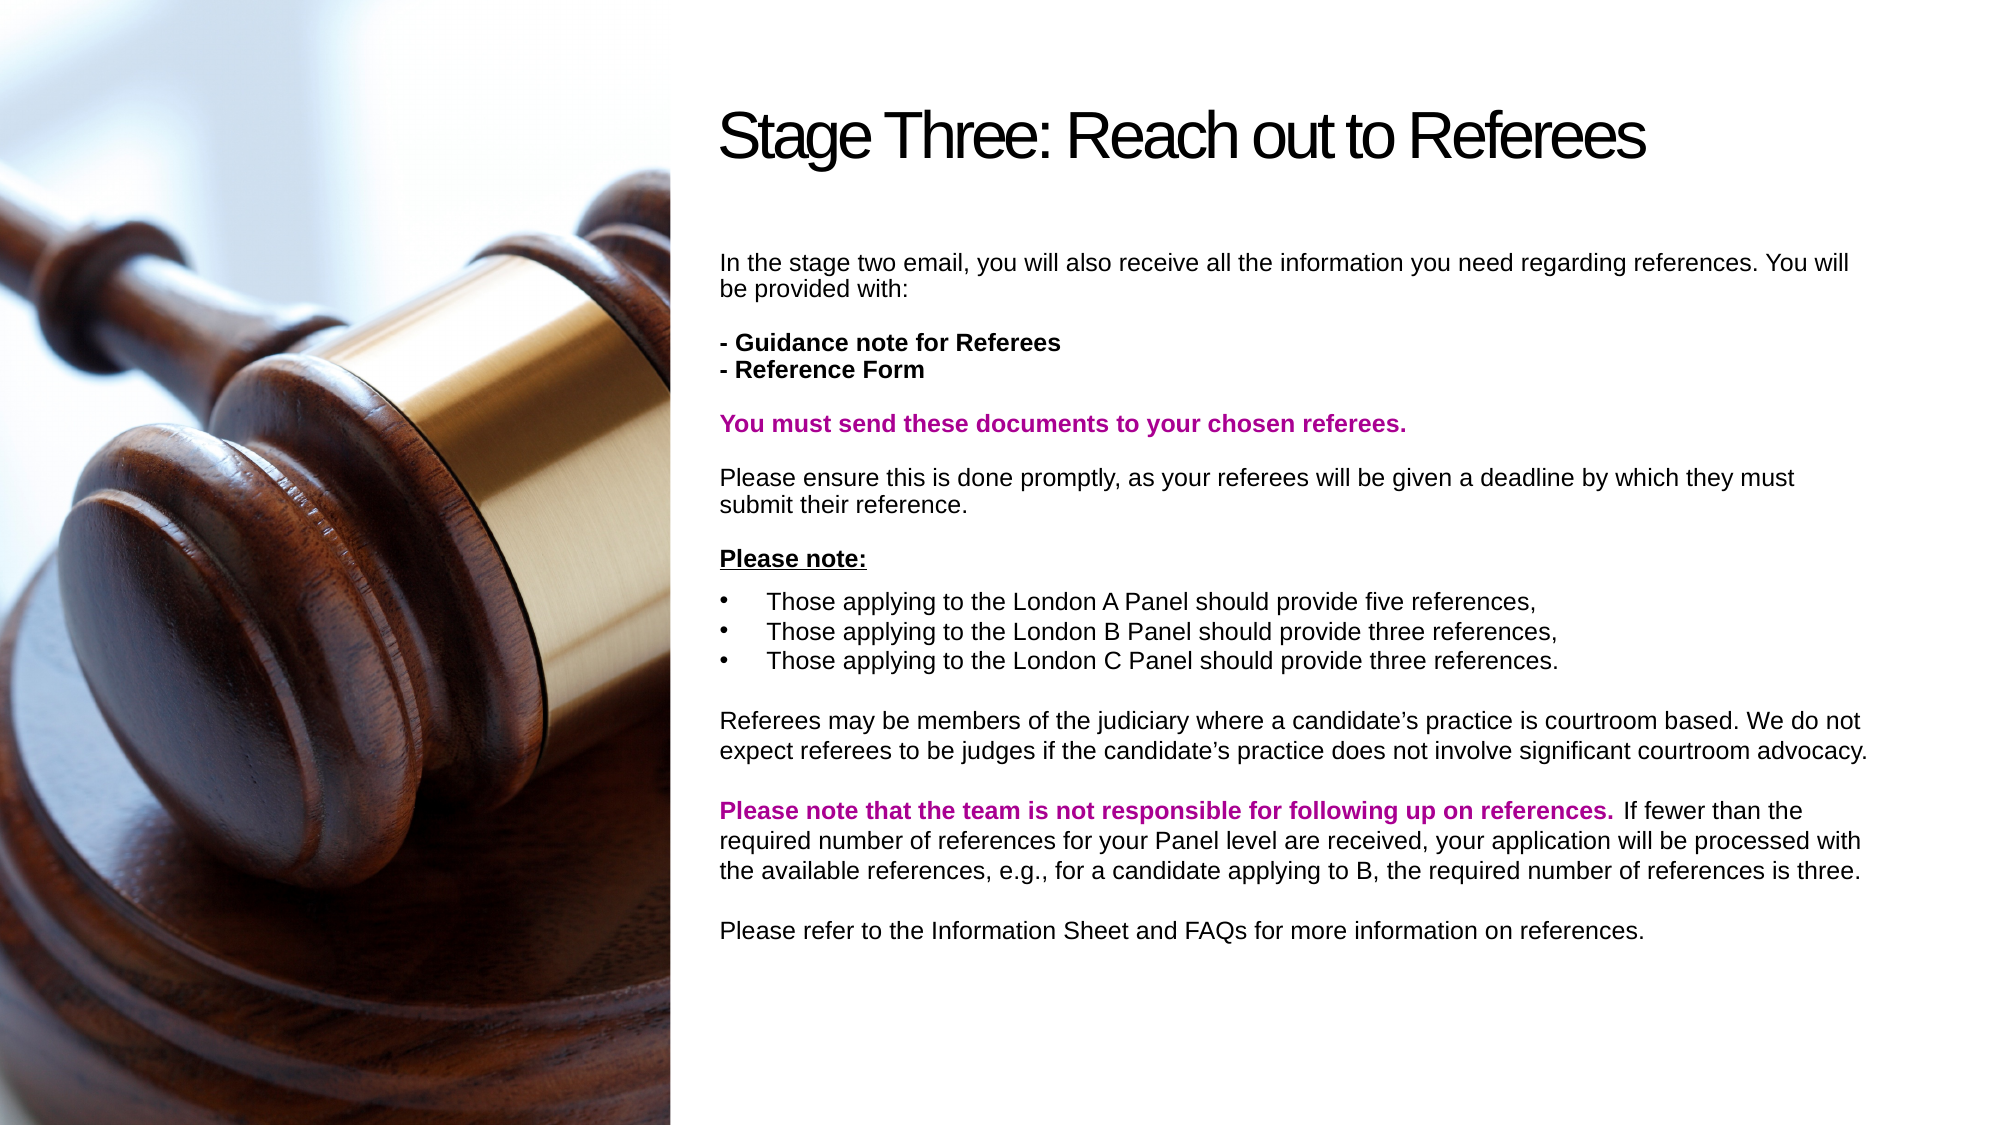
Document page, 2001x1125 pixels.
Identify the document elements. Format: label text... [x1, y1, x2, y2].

picture [0, 0, 671, 1125]
text_box In the stage two email, you will also receive all the information you need regarding references. You will be provided with: - Guidance note for Referees - Reference Form You must send these documents to your chosen referees. Please ensure this is done promptly, as your referees will be given a deadline by which they must submit their reference. Please note: Those applying to the London A Panel should provide five references, Those applying to the London B Panel should provide three references, Those applying to the London C Panel should provide three references. Referees may be members of the judiciary where a candidate’s practice is courtroom based. We do not expect referees to be judges if the candidate’s practice does not involve significant courtroom advocacy. Please note that the team is not responsible for following up on references. If fewer than the required number of references for your Panel level are received, your application will be processed with the available references, e.g., for a candidate applying to B, the required number of references is three. Please refer to the Information Sheet and FAQs for more information on references. [704, 242, 1890, 1042]
title Stage Three: Reach out to Referees [702, 100, 1893, 288]
